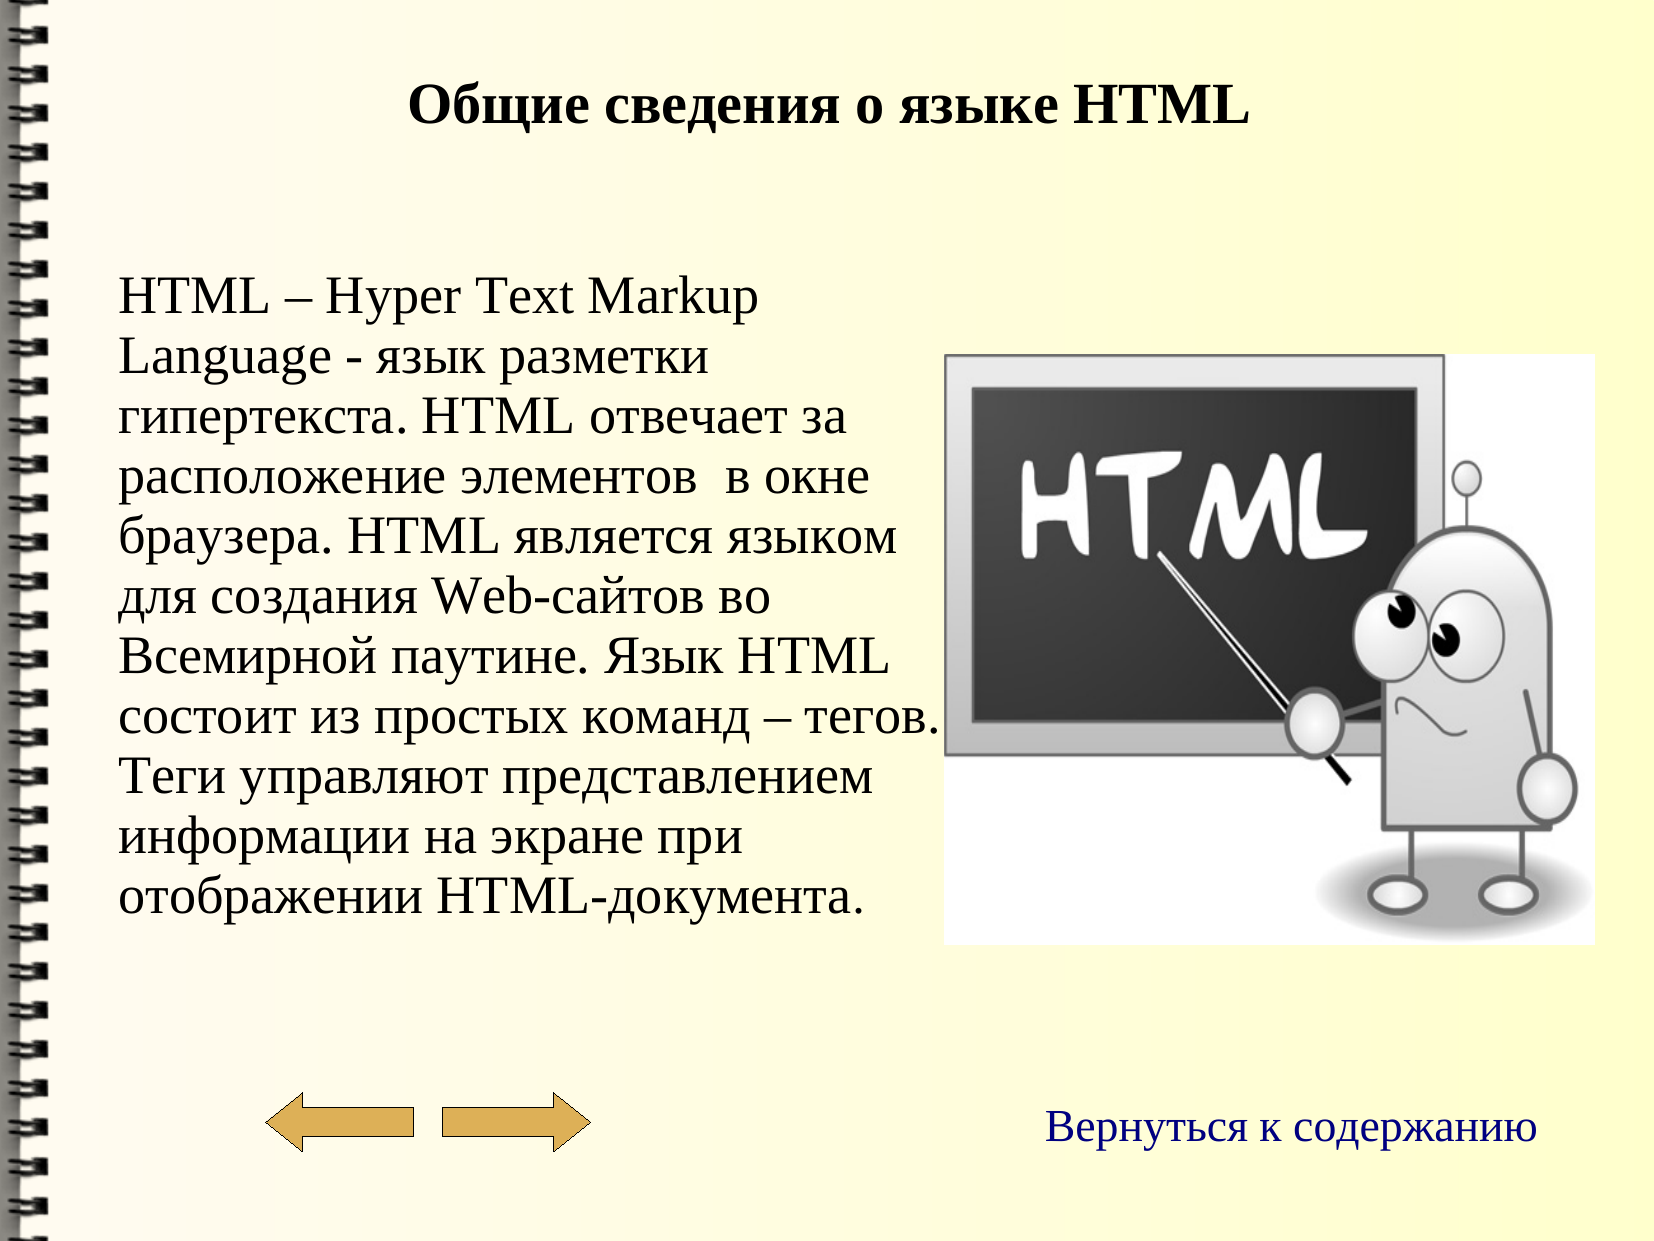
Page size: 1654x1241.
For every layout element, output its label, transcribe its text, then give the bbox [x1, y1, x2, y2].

list HTML – Hyper Text Markup Language - язык разметки гипертекста. HTML отвечает за расположение элементов в окне браузера. HTML является языком для создания Web-сайтов во Всемирной паутине. Язык HTML состоит из простых команд – тегов. Теги управляют представлением информации на экране при отображении HTML-документа. [118, 265, 945, 1063]
picture [944, 354, 1595, 945]
text_box [442, 1092, 591, 1152]
list Вернуться к содержанию [1033, 1100, 1565, 1152]
text_box [265, 1092, 414, 1152]
picture [0, 0, 1654, 1241]
title Oбщие сведения о языке HTML [123, 0, 1536, 208]
